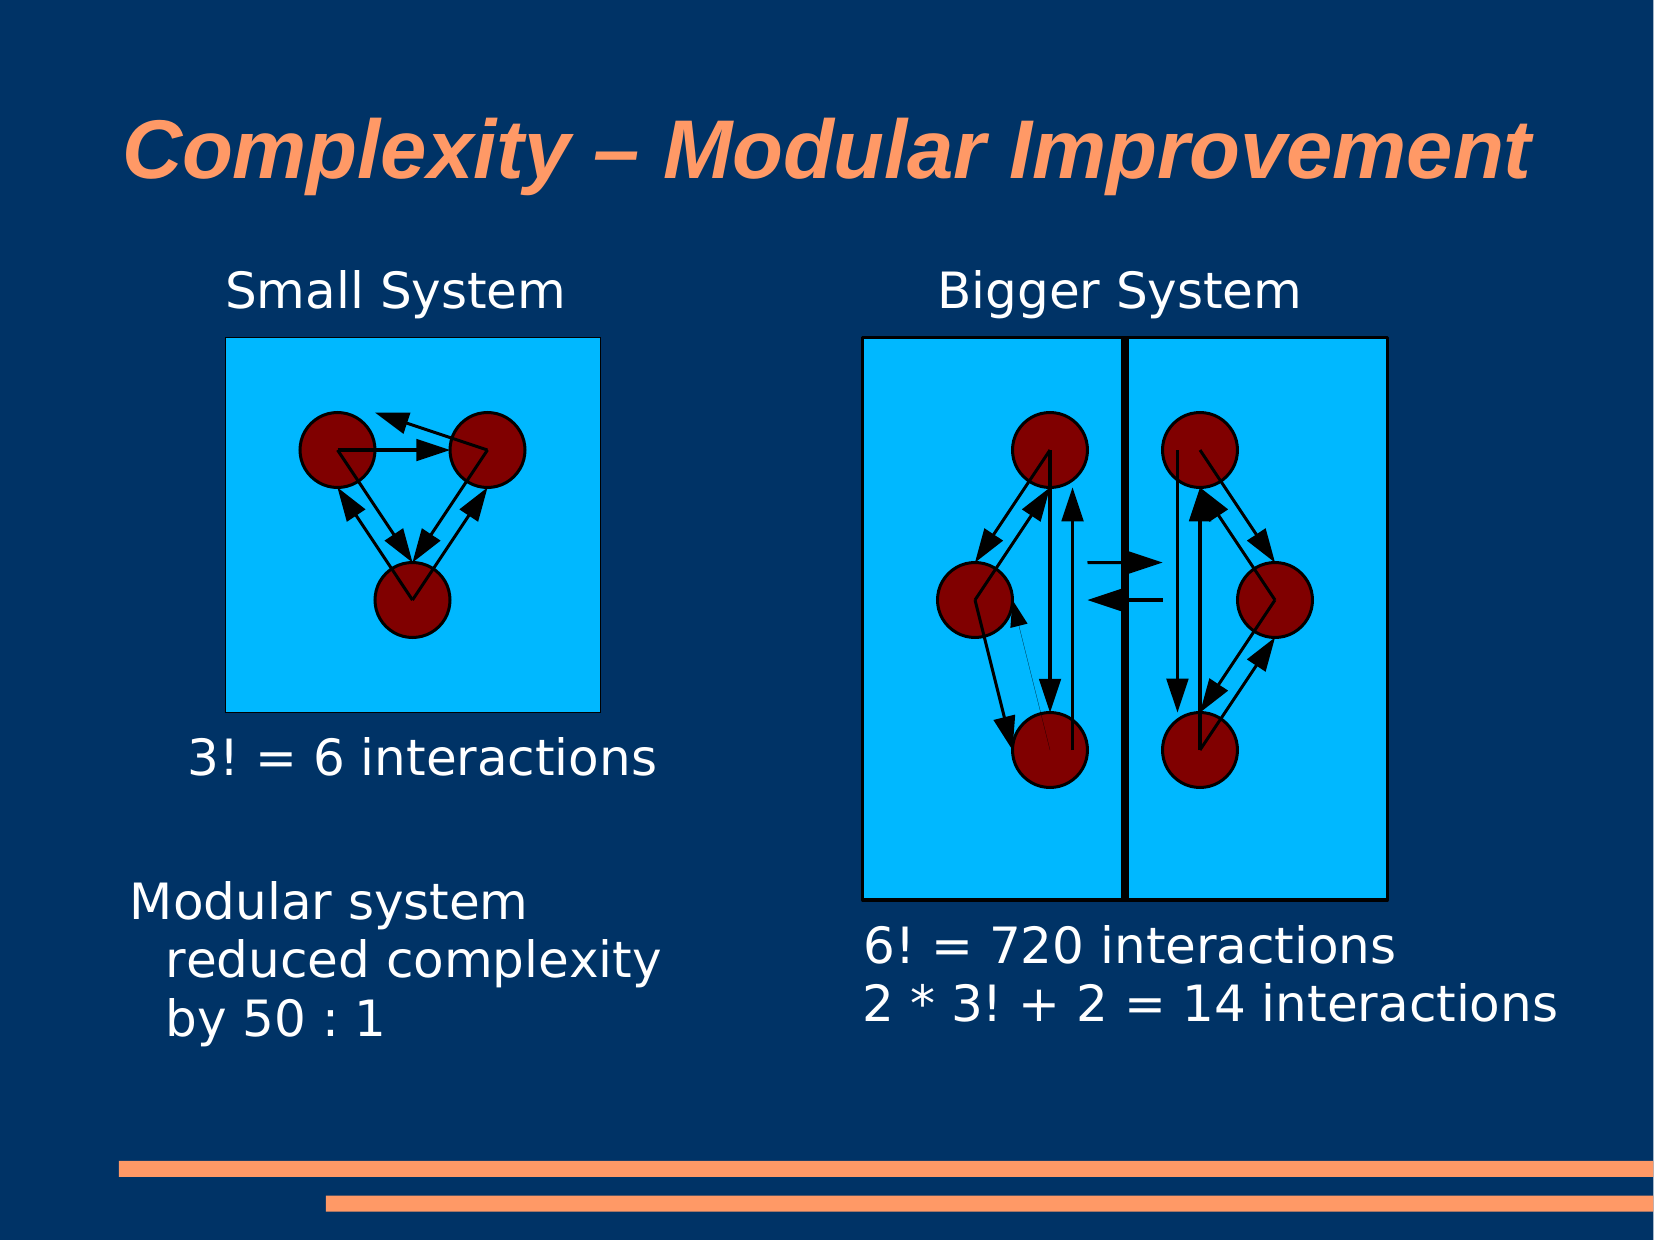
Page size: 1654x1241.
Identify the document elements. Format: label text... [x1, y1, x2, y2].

text_box Modular system reduced complexity by 50 : 1 [94, 873, 676, 1086]
text_box 2 * 3! + 2 = 14 interactions [862, 975, 1546, 1034]
text_box [225, 337, 601, 713]
text_box 3! = 6 interactions [187, 729, 649, 788]
text_box Small System [225, 262, 601, 321]
text_box Bigger System [937, 262, 1296, 321]
text_box [862, 337, 1388, 901]
title Complexity – Modular Improvement [121, 46, 1534, 254]
text_box 6! = 720 interactions [863, 916, 1388, 975]
